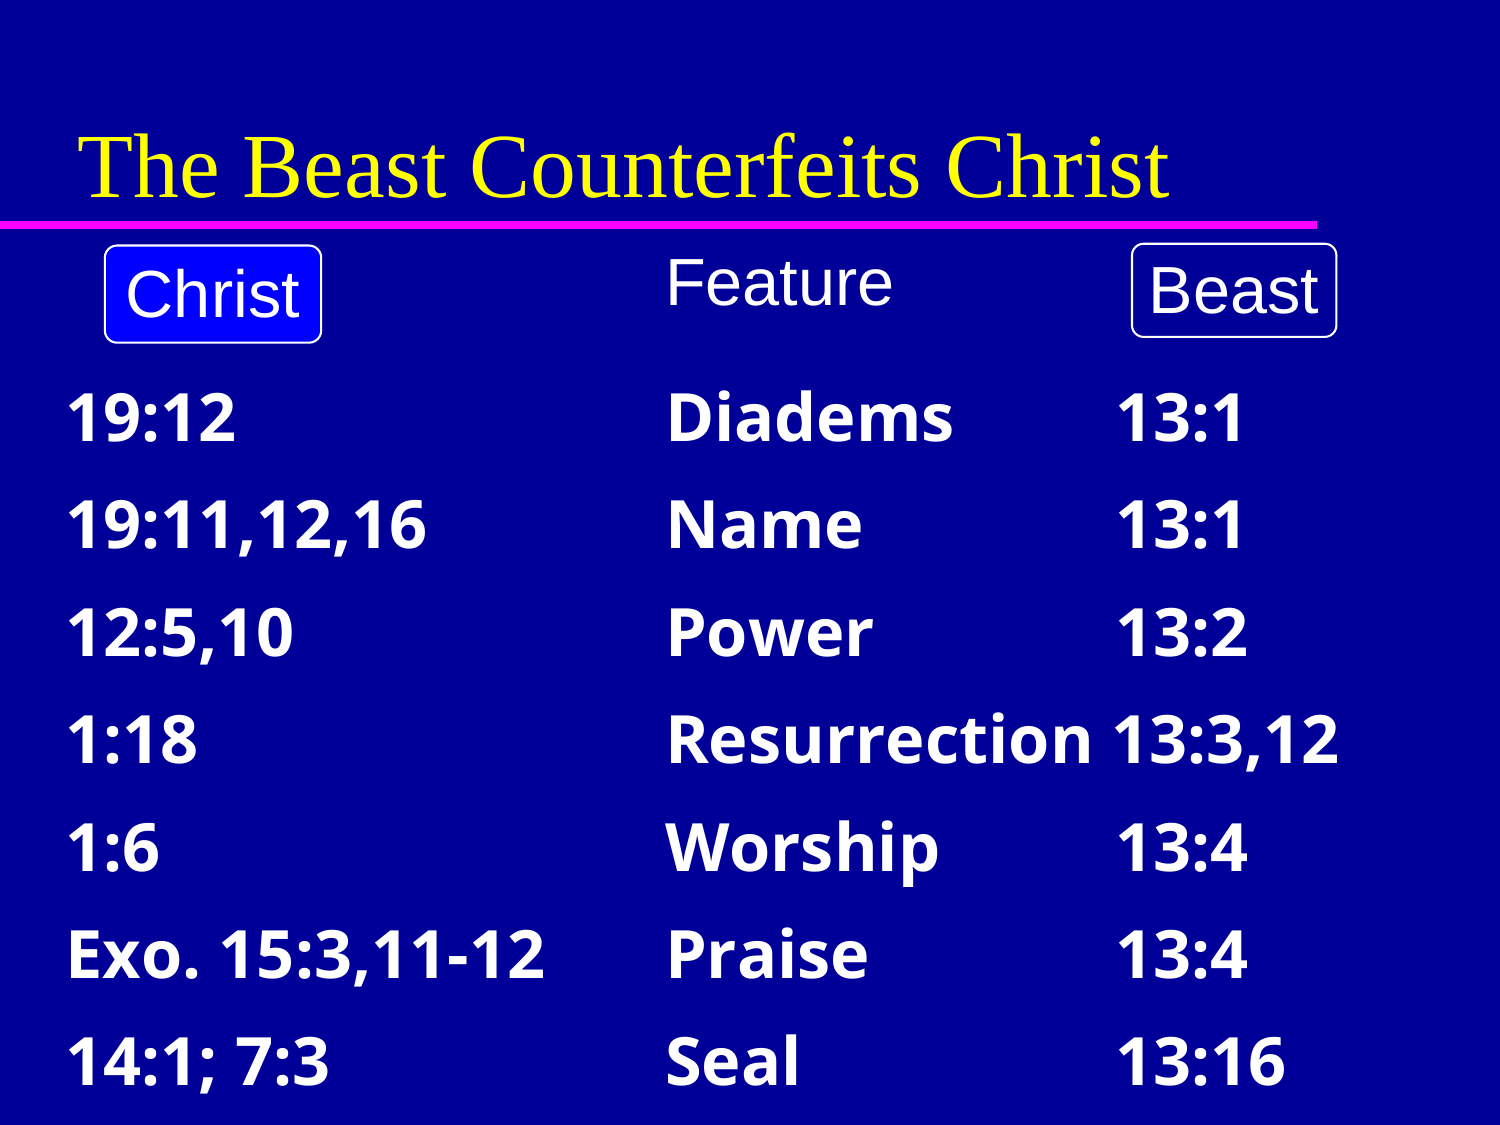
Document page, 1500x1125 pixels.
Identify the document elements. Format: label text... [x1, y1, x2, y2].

title The Beast Counterfeits Christ [62, 43, 1338, 225]
text_box Feature [650, 237, 1101, 328]
text_box Christ [104, 245, 322, 343]
list 19:12 Diadems 13:1 19:11,12,16 Name 13:1 12:5,10 Power 13:2 1:18 Resurrection 13:3,12 1:6 Worship 13:4 Exo. 15:3,11-12 Praise 13:4 14:1; 7:3 Seal 13:16 5:9 Nations’ allegiance 13:7-8 [50, 362, 1476, 1123]
text_box Beast [1131, 243, 1337, 337]
